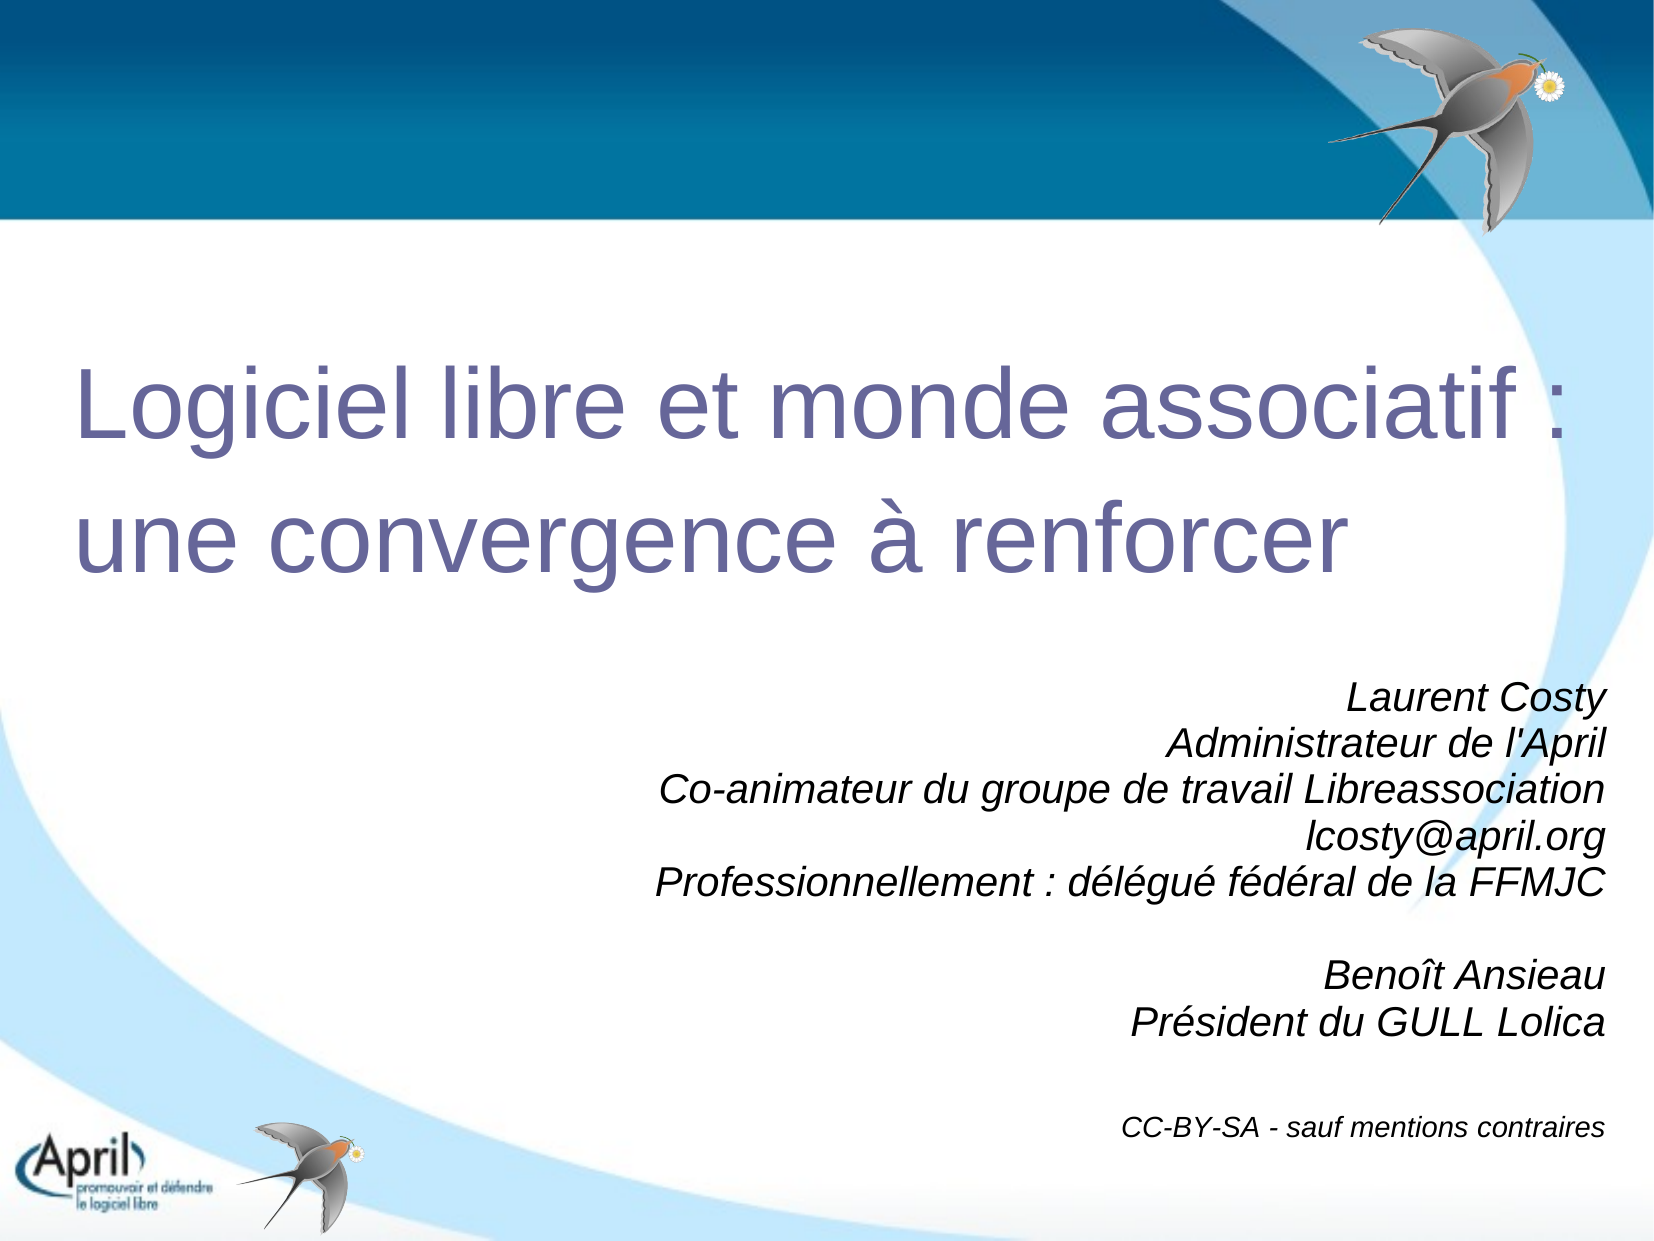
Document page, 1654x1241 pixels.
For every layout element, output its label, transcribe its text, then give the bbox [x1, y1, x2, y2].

subtitle Laurent Costy Administrateur de l'April Co-animateur du groupe de travail Libreassociation lcosty@april.org Professionnellement : délégué fédéral de la FFMJC Benoît Ansieau Président du GULL Lolica CC-BY-SA - sauf mentions contraires [118, 85, 1607, 1144]
picture [0, 0, 1654, 237]
text_box Logiciel libre et monde associatif : une convergence à renforcer [59, 329, 1595, 592]
picture [0, 107, 1654, 1241]
